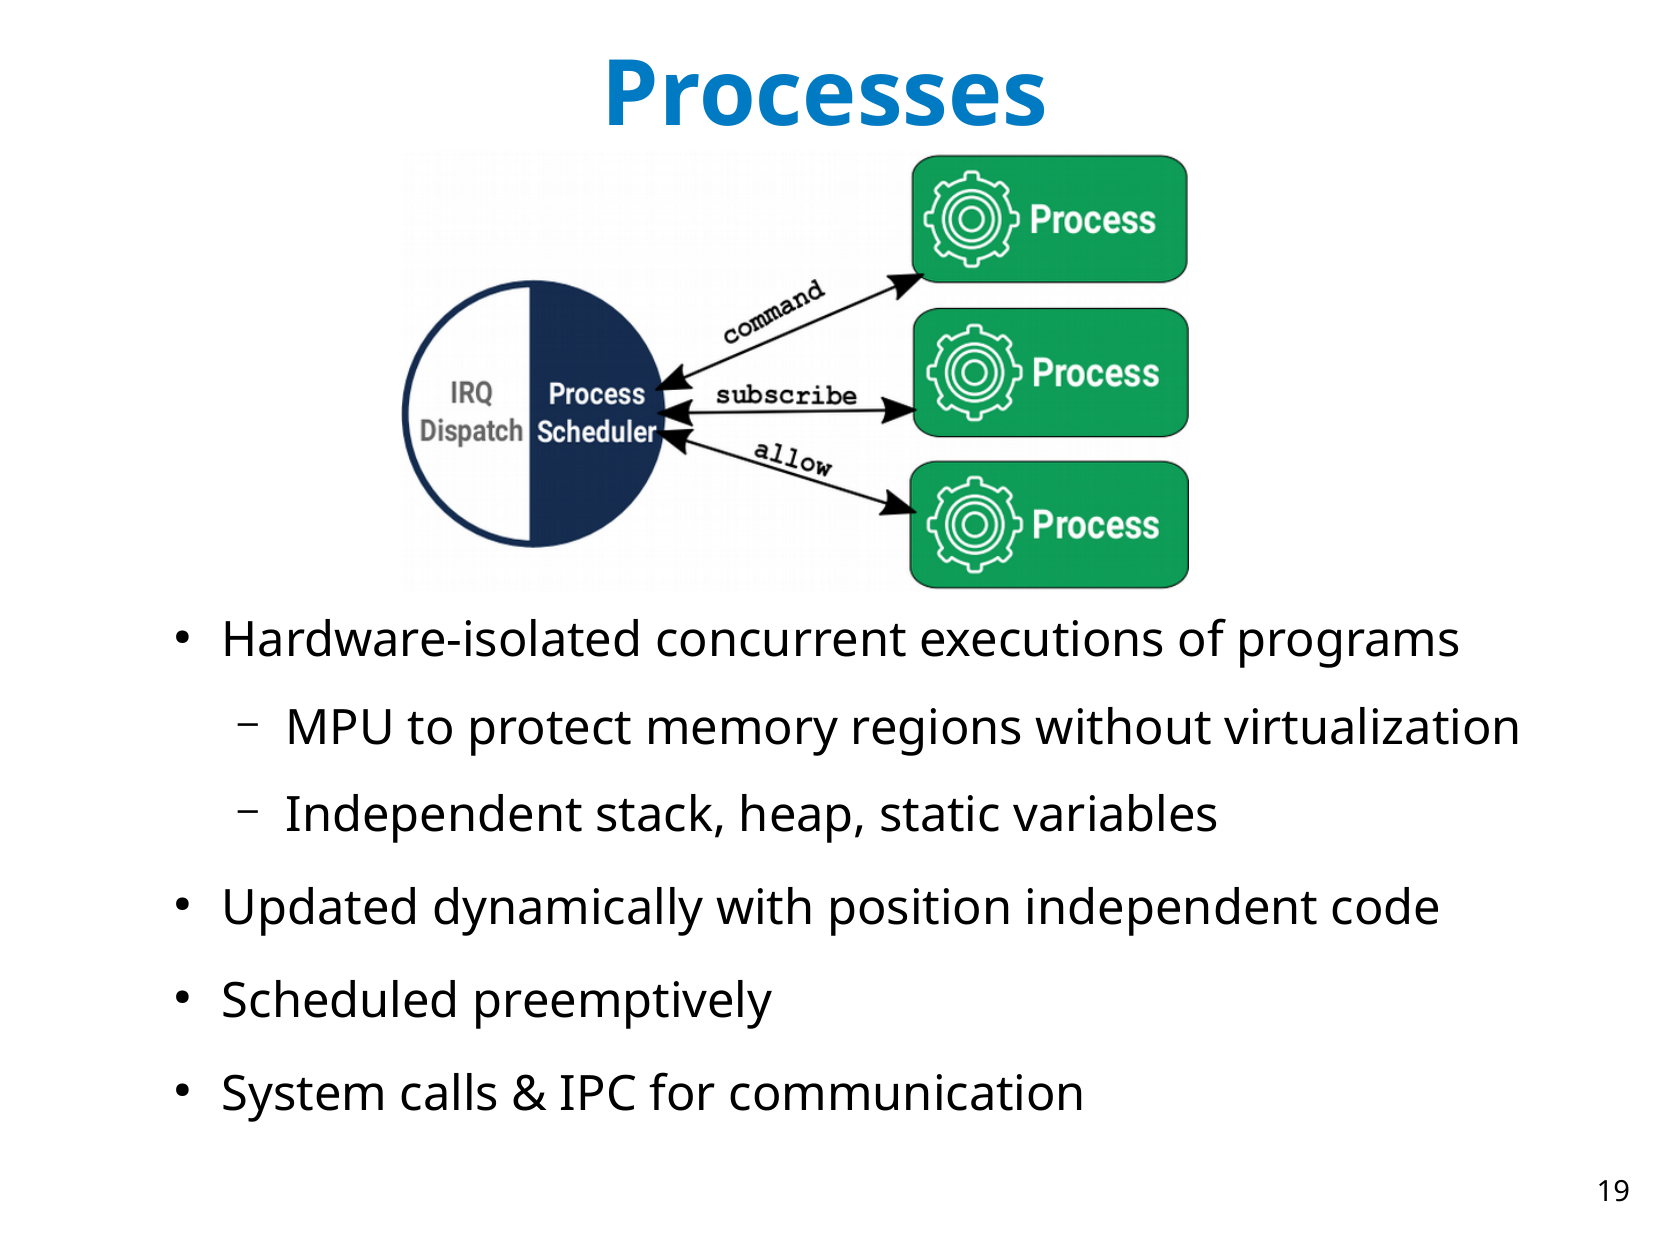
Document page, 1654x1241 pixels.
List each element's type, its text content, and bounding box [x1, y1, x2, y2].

text_box Processes [0, 0, 1651, 181]
list Hardware-isolated concurrent executions of programs MPU to protect memory regions without virtualization Independent stack, heap, static variables Updated dynamically with position independent code Scheduled preemptively System calls & IPC for communication [158, 604, 1524, 1155]
picture [401, 150, 1189, 593]
